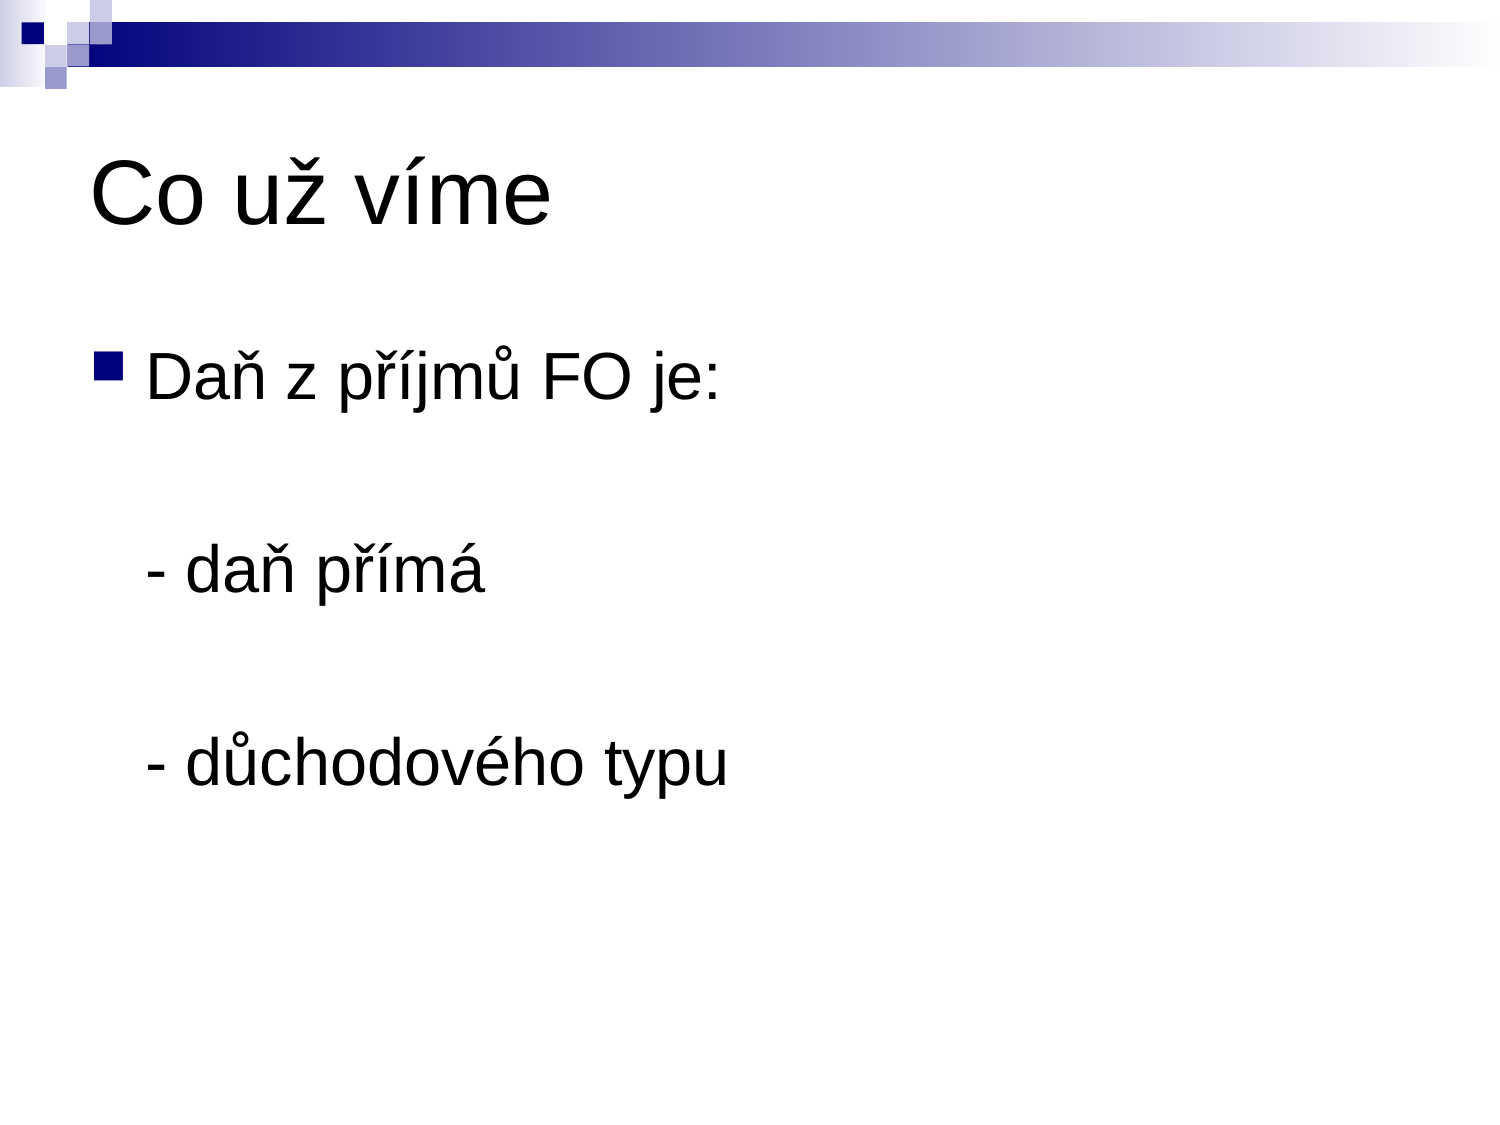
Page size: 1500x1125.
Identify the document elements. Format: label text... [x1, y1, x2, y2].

list Daň z příjmů FO je: - daň přímá - důchodového typu [75, 324, 1426, 963]
title Co už víme [75, 75, 1426, 301]
